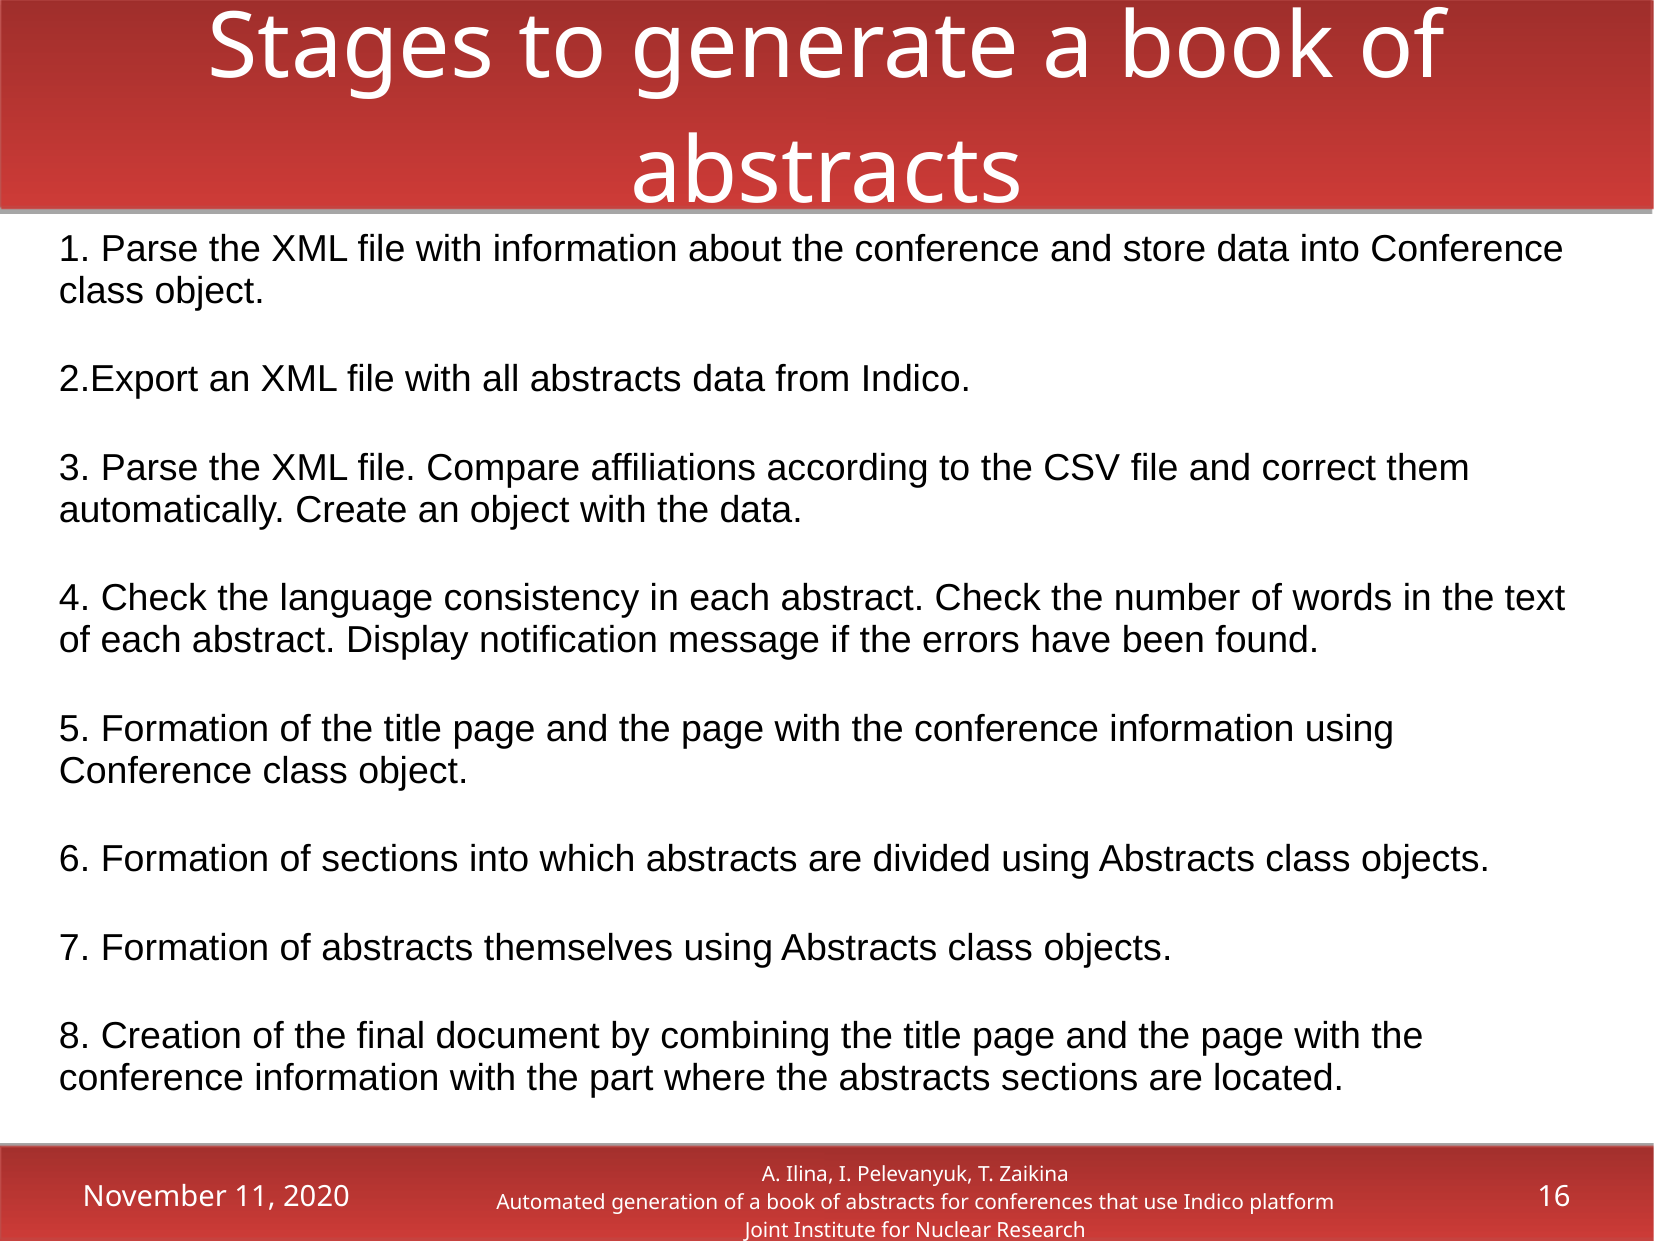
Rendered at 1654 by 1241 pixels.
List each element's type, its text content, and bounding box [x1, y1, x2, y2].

picture [0, 0, 1654, 214]
picture [0, 1143, 1654, 1241]
title Stages to generate a book of abstracts [59, 0, 1595, 212]
subtitle Parse the XML file with information about the conference and store data into Conference class object. Export an XML file with all abstracts data from Indico.​ Parse the XML file. Compare affiliations according to the CSV file and correct them automatically. Create an object with the data.​ Check the language consistency in each abstract. Check the number of words in the text of each abstract. Display notification message if the errors have been found.​ Formation of the title page and the page with the conference information using Conference class object.​ Formation of sections into which abstracts are divided using Abstracts class objects.​ Formation of abstracts themselves using Abstracts class objects.​ Creation of the final document by combining the title page and the page with the conference information with the part where the abstracts sections are located.​ [59, 227, 1595, 1099]
text_box A. Ilina, I. Pelevanyuk, T. Zaikina Automated generation of a book of abstracts for conferences that use Indico platform Joint Institute for Nuclear Research [354, 1151, 1477, 1240]
